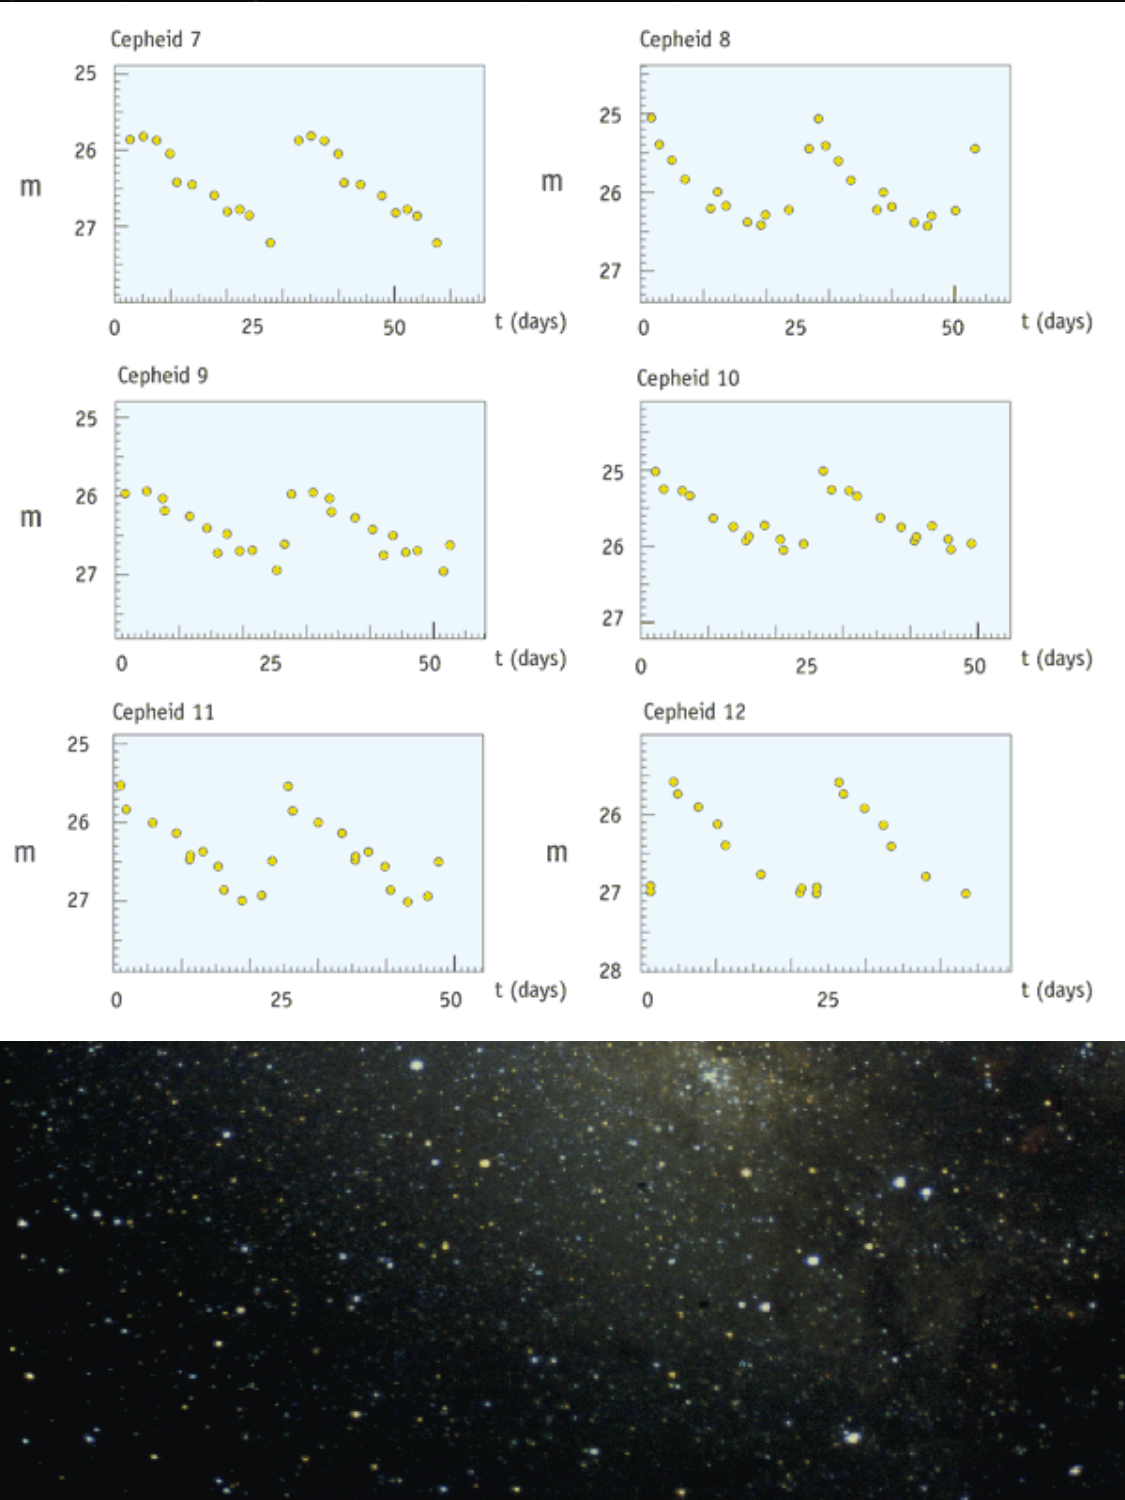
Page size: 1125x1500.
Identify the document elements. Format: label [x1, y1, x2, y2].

picture [0, 2, 1125, 1041]
